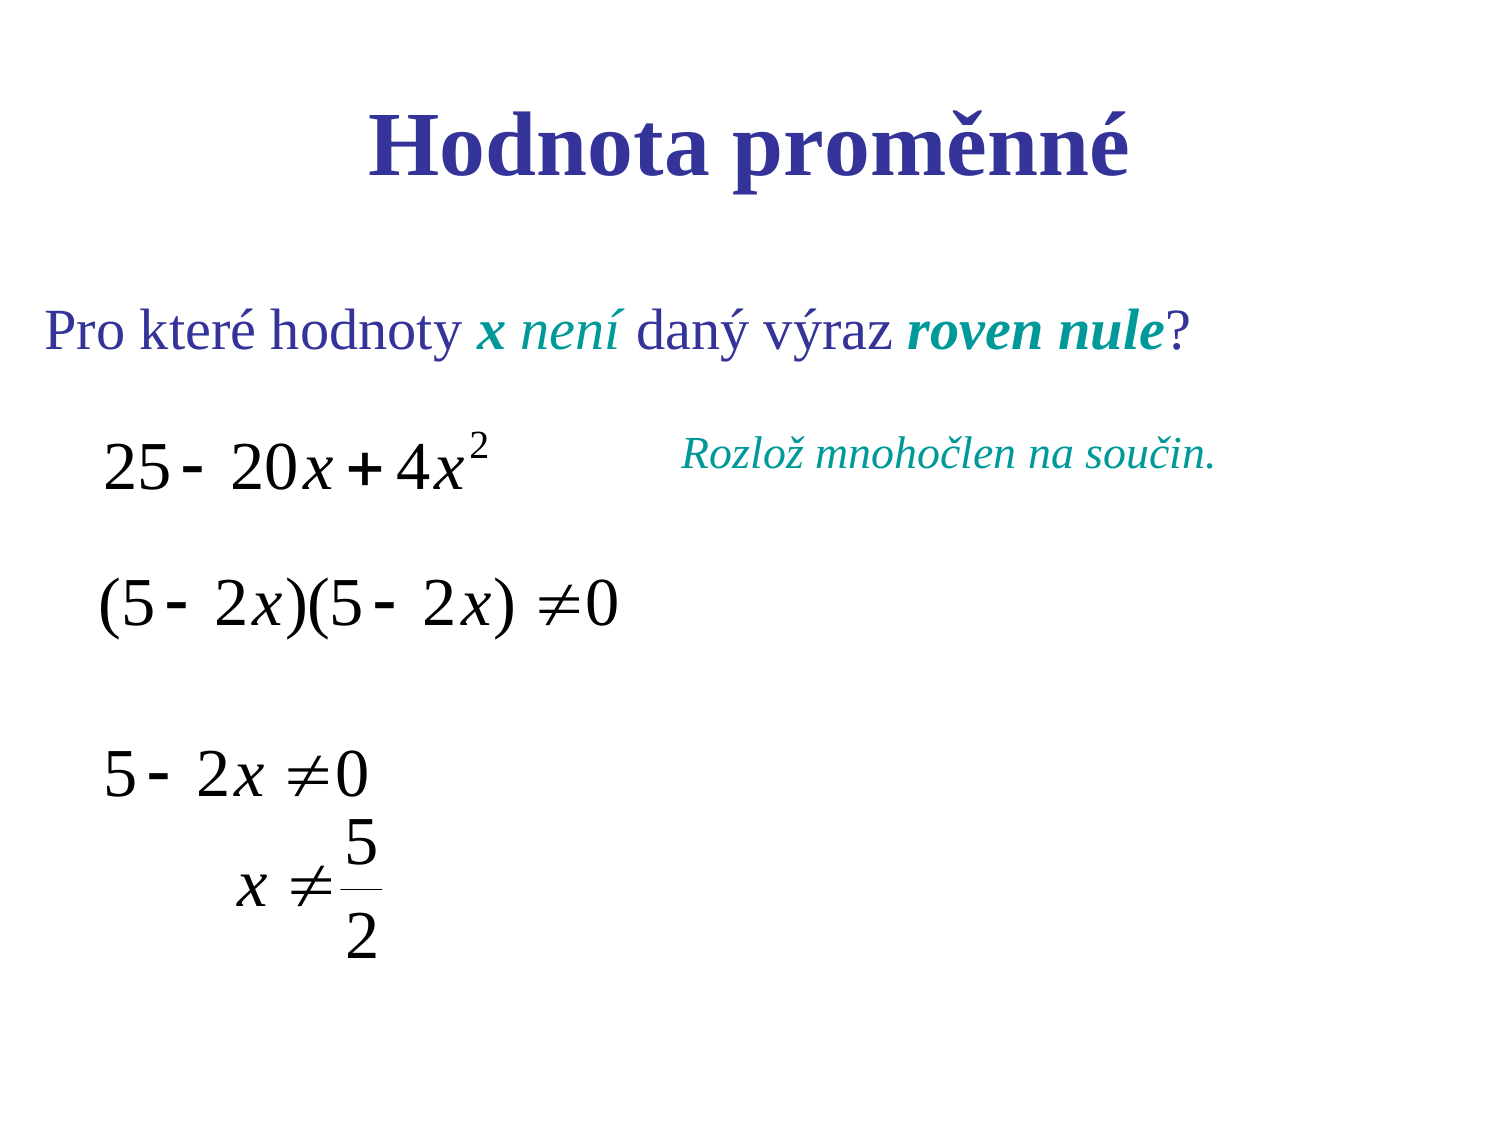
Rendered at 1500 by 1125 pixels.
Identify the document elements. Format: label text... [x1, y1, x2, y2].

chart [89, 562, 632, 654]
title Hodnota proměnné [75, 45, 1426, 233]
chart [95, 733, 396, 975]
chart [92, 414, 504, 507]
text_box Rozlož mnohočlen na součin. [667, 408, 1453, 492]
text_box Pro které hodnoty x není daný výraz roven nule? [29, 255, 1412, 398]
